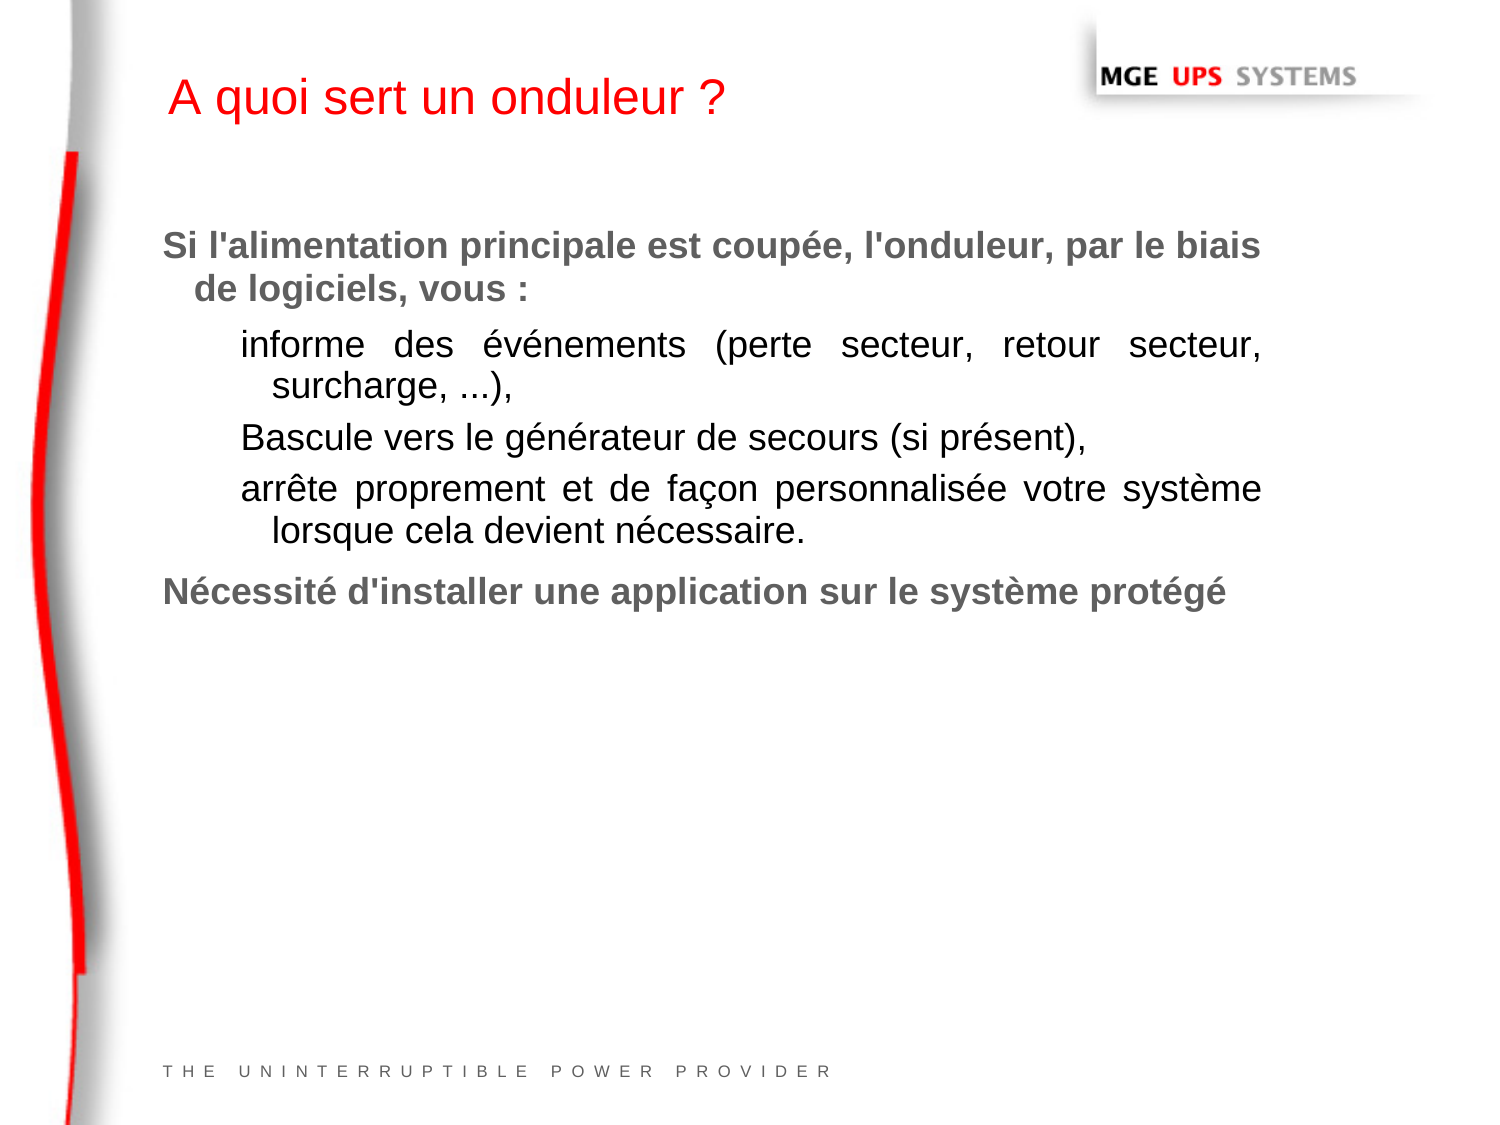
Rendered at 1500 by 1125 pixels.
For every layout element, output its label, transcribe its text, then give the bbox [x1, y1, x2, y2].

list Si l'alimentation principale est coupée, l'onduleur, par le biais de logiciels, vous : informe des événements (perte secteur, retour secteur, surcharge, ...), Bascule vers le générateur de secours (si présent), arrête proprement et de façon personnalisée votre système lorsque cela devient nécessaire. Nécessité d'installer une application sur le système protégé [162, 224, 1263, 976]
title A quoi sert un onduleur ? [168, 37, 1019, 158]
